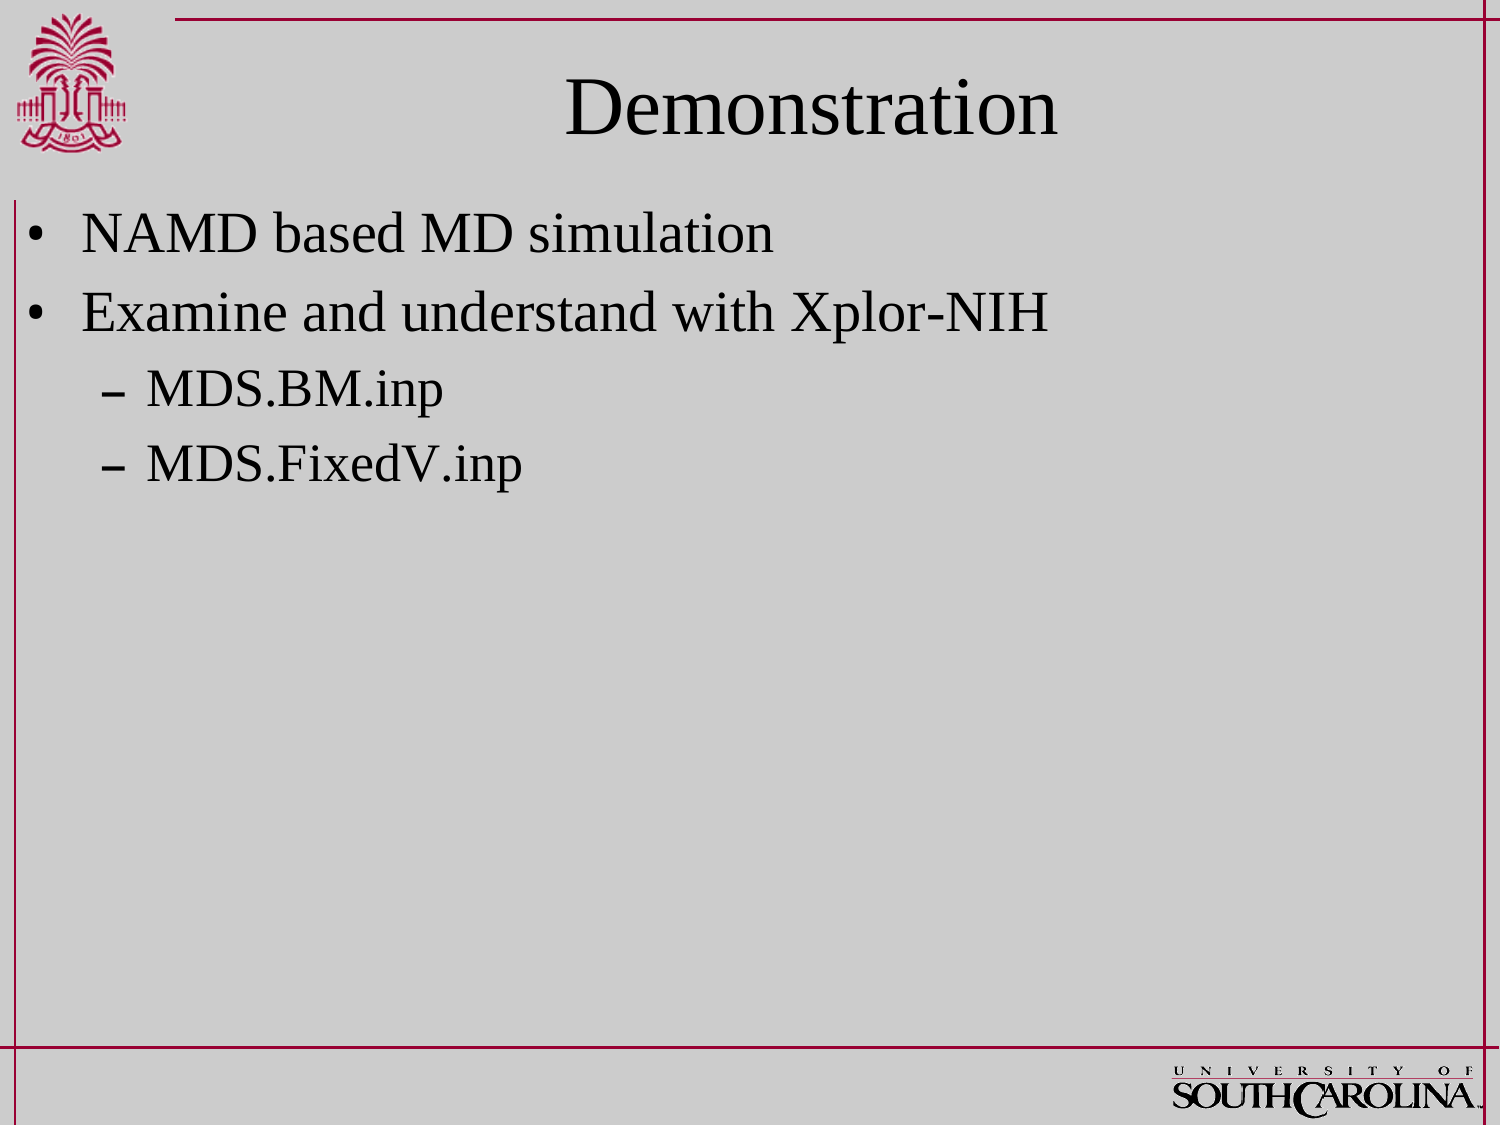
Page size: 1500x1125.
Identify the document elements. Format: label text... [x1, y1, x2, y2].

title Demonstration [174, 32, 1450, 181]
picture [12, 12, 131, 155]
list NAMD based MD simulation Examine and understand with Xplor-NIH MDS.BM.inp MDS.FixedV.inp [24, 200, 1476, 998]
picture [1162, 1049, 1483, 1125]
